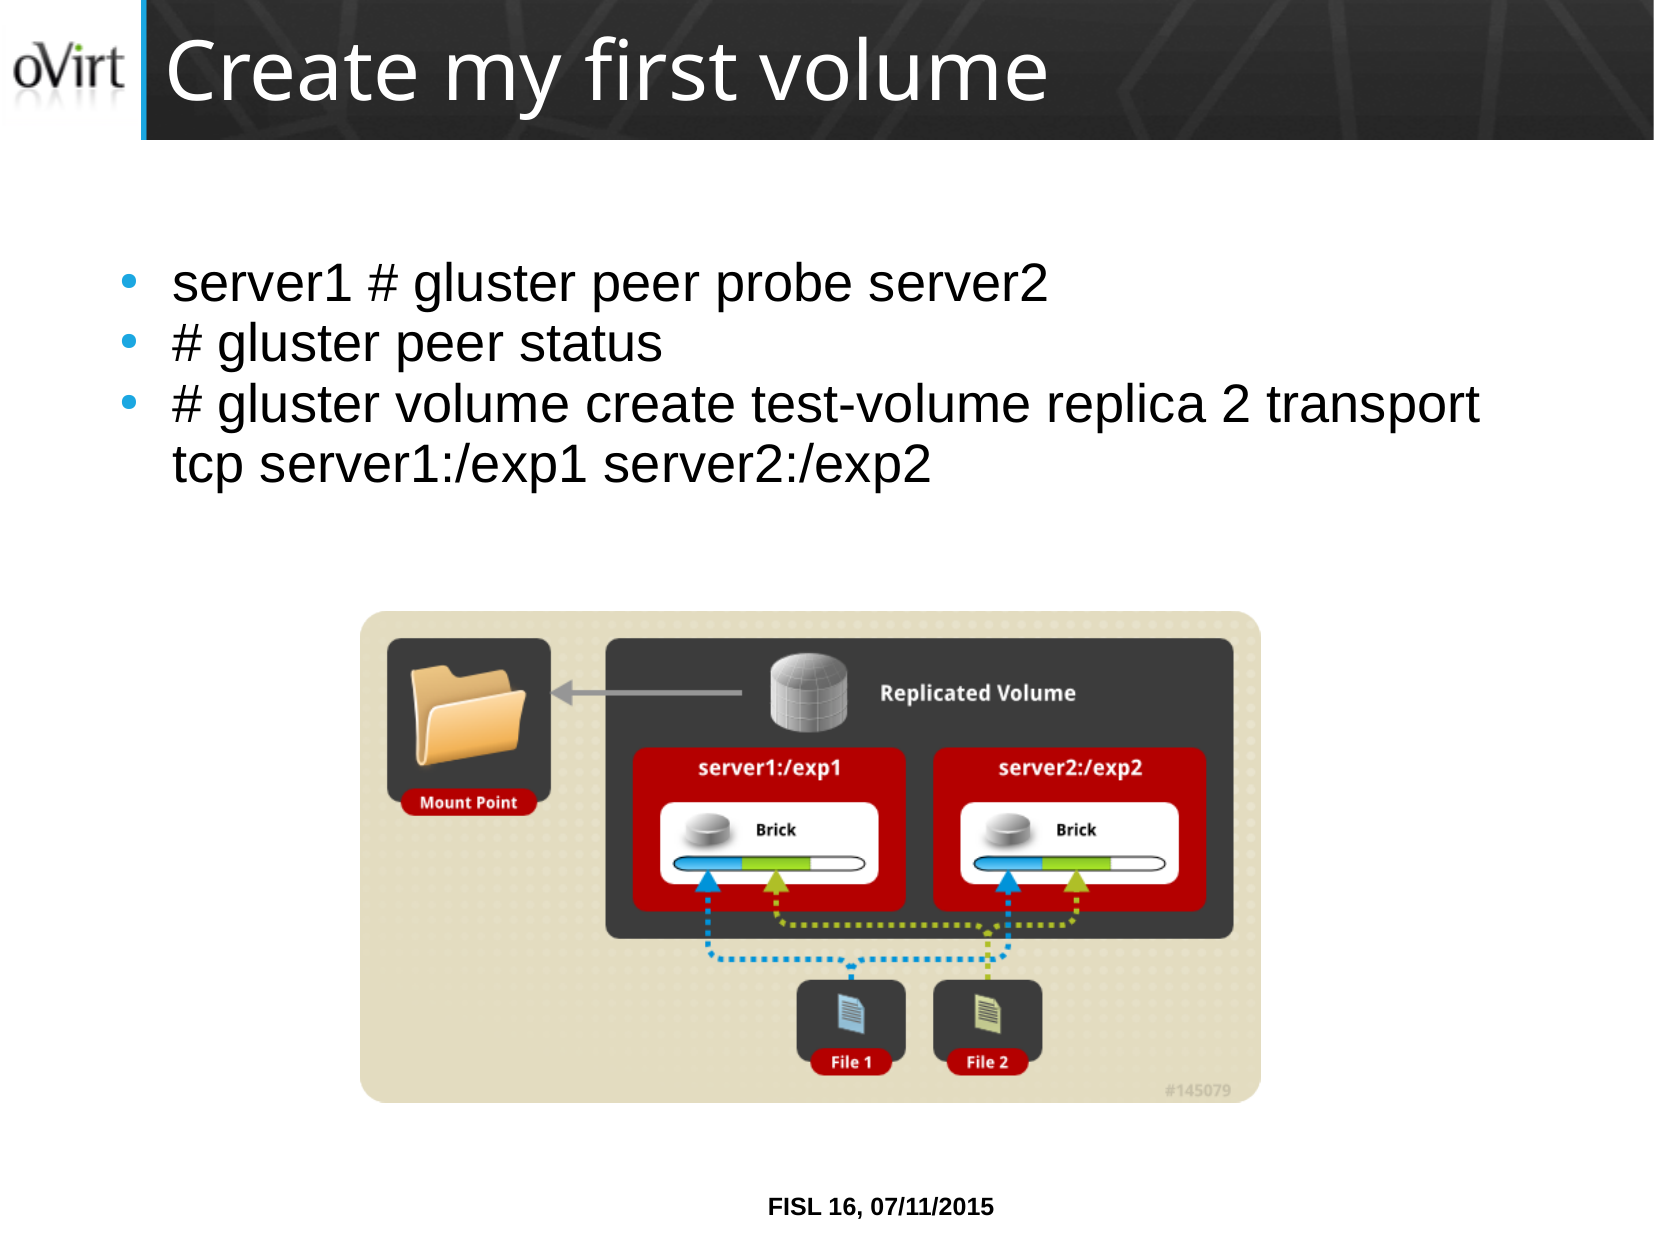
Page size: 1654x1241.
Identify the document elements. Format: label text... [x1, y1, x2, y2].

picture [0, 0, 1654, 140]
picture [360, 611, 1261, 1103]
title Create my first volume [164, 11, 1653, 126]
text_box server1 # gluster peer probe server2 # gluster peer status # gluster volume create test-volume replica 2 transport tcp server1:/exp1 server2:/exp2 [86, 244, 1576, 1126]
